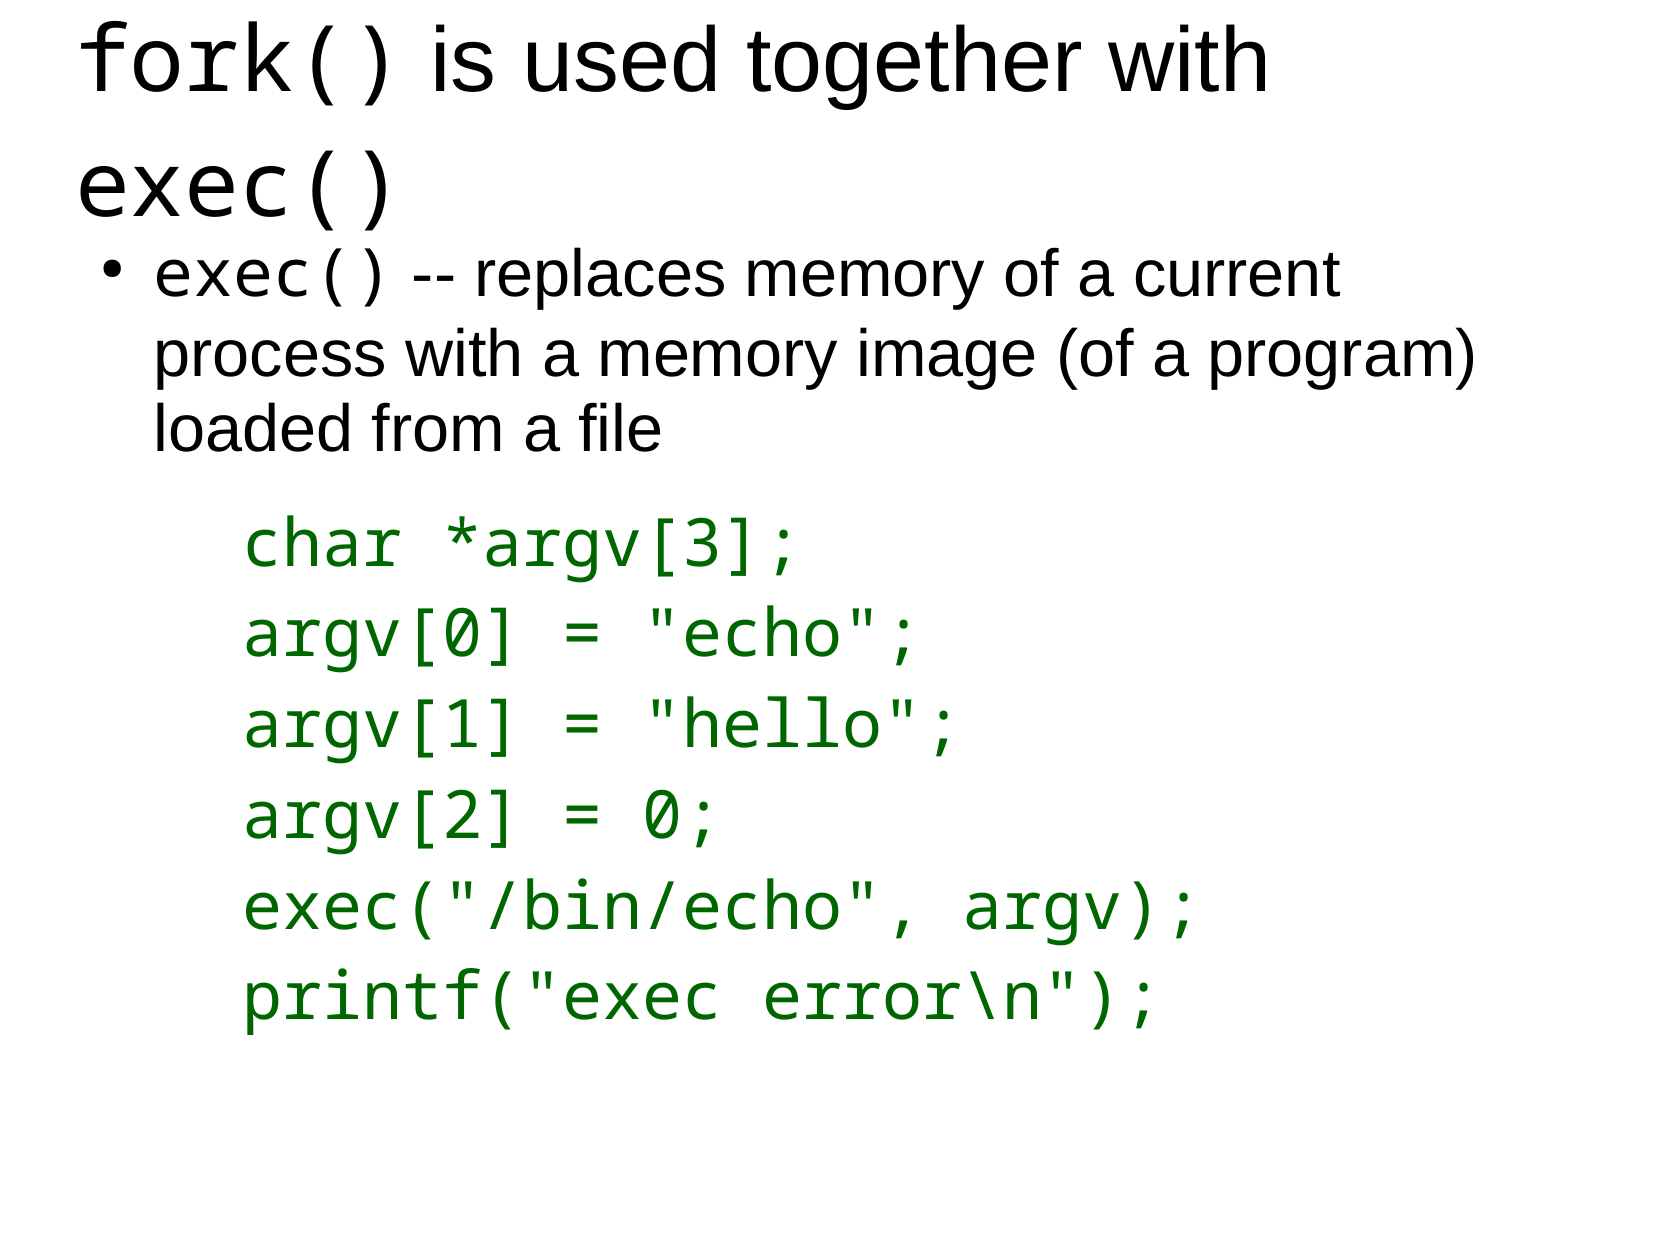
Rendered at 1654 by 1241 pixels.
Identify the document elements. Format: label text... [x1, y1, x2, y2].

list exec() -- replaces memory of a current process with a memory image (of a program) loaded from a file char *argv[3]; argv[0] = "echo"; argv[1] = "hello"; argv[2] = 0; exec("/bin/echo", argv); printf("exec error\n"); [82, 225, 1571, 1163]
title fork() is used together with exec() [75, 0, 1613, 241]
